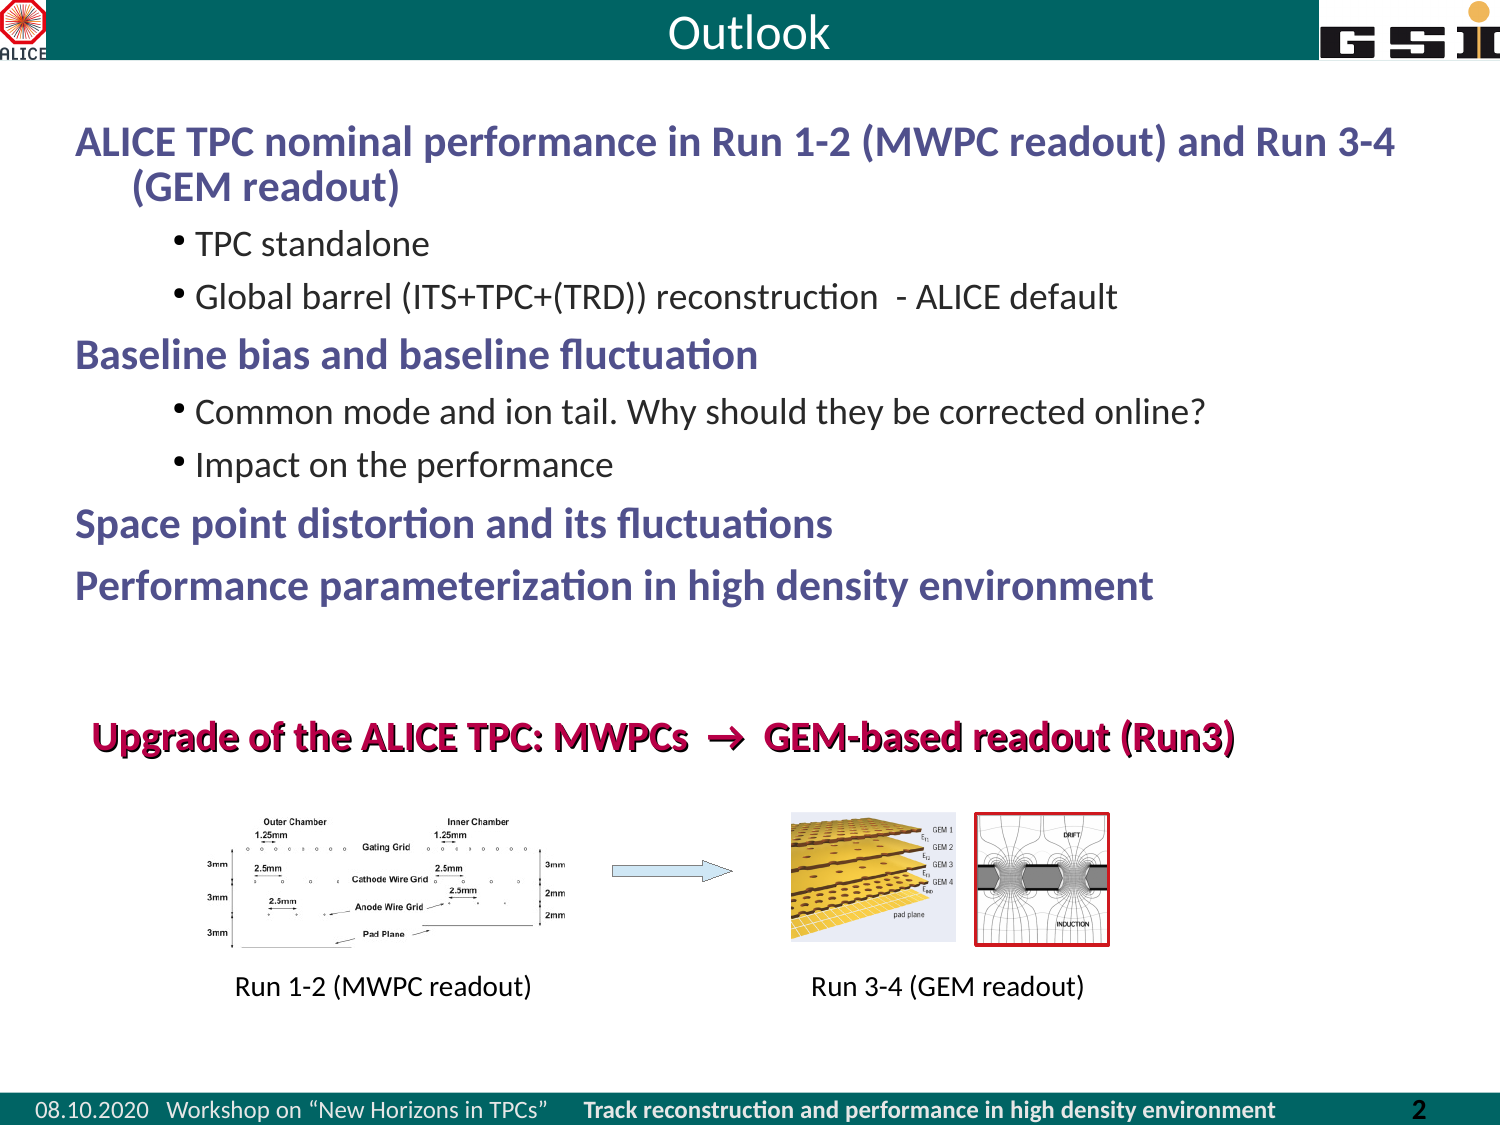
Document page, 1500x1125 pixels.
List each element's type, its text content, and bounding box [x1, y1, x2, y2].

picture [0, 0, 46, 60]
text_box Run 1-2 (MWPC readout) [219, 967, 548, 1043]
text_box Run 3-4 (GEM readout) [796, 967, 1101, 1050]
text_box [612, 860, 733, 882]
picture [207, 817, 565, 948]
list ALICE TPC nominal performance in Run 1-2 (MWPC readout) and Run 3-4 (GEM readout) TPC standalone Global barrel (ITS+TPC+(TRD)) reconstruction - ALICE default Baseline bias and baseline fluctuation Common mode and ion tail. Why should they be corrected online? Impact on the performance Space point distortion and its fluctuations Performance parameterization in high density environment [75, 112, 1426, 661]
picture [791, 812, 956, 942]
picture [977, 815, 1108, 944]
title Outlook [75, 0, 1424, 68]
text_box Upgrade of the ALICE TPC: MWPCs → GEM-based readout (Run3) [76, 712, 1500, 769]
picture [1424, 0, 1500, 60]
